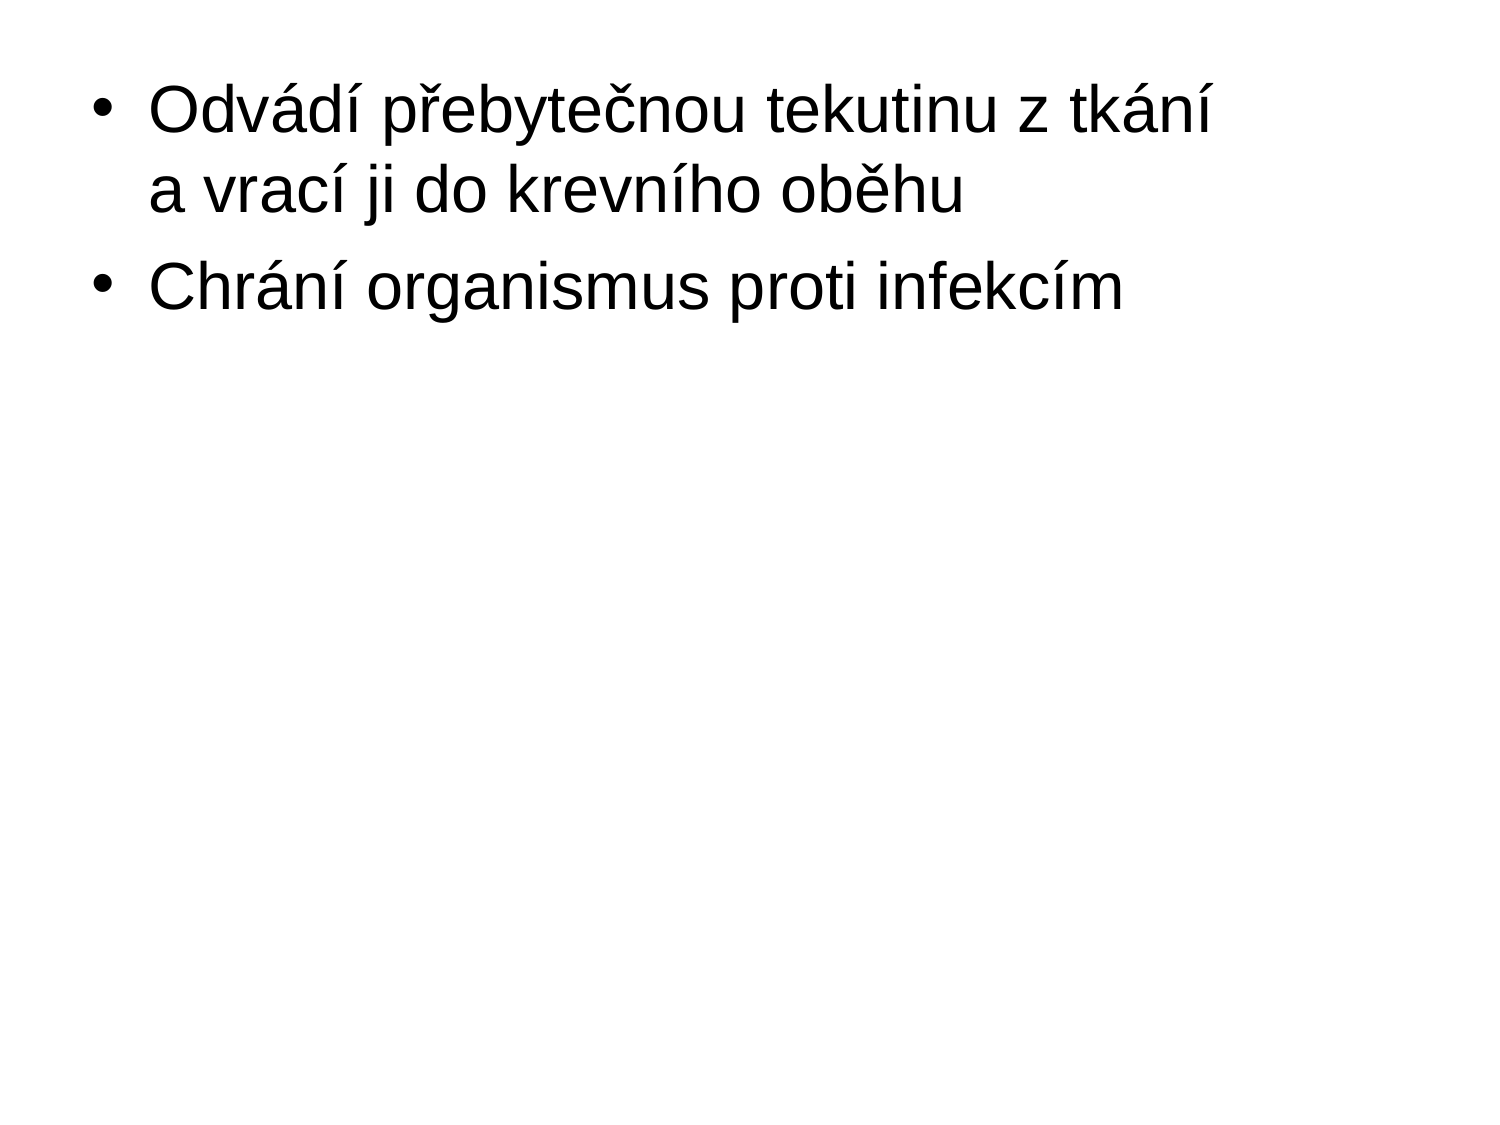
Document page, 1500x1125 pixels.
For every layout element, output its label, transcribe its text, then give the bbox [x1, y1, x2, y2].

list Odvádí přebytečnou tekutinu z tkání a vrací ji do krevního oběhu Chrání organismus proti infekcím [76, 58, 1427, 1010]
